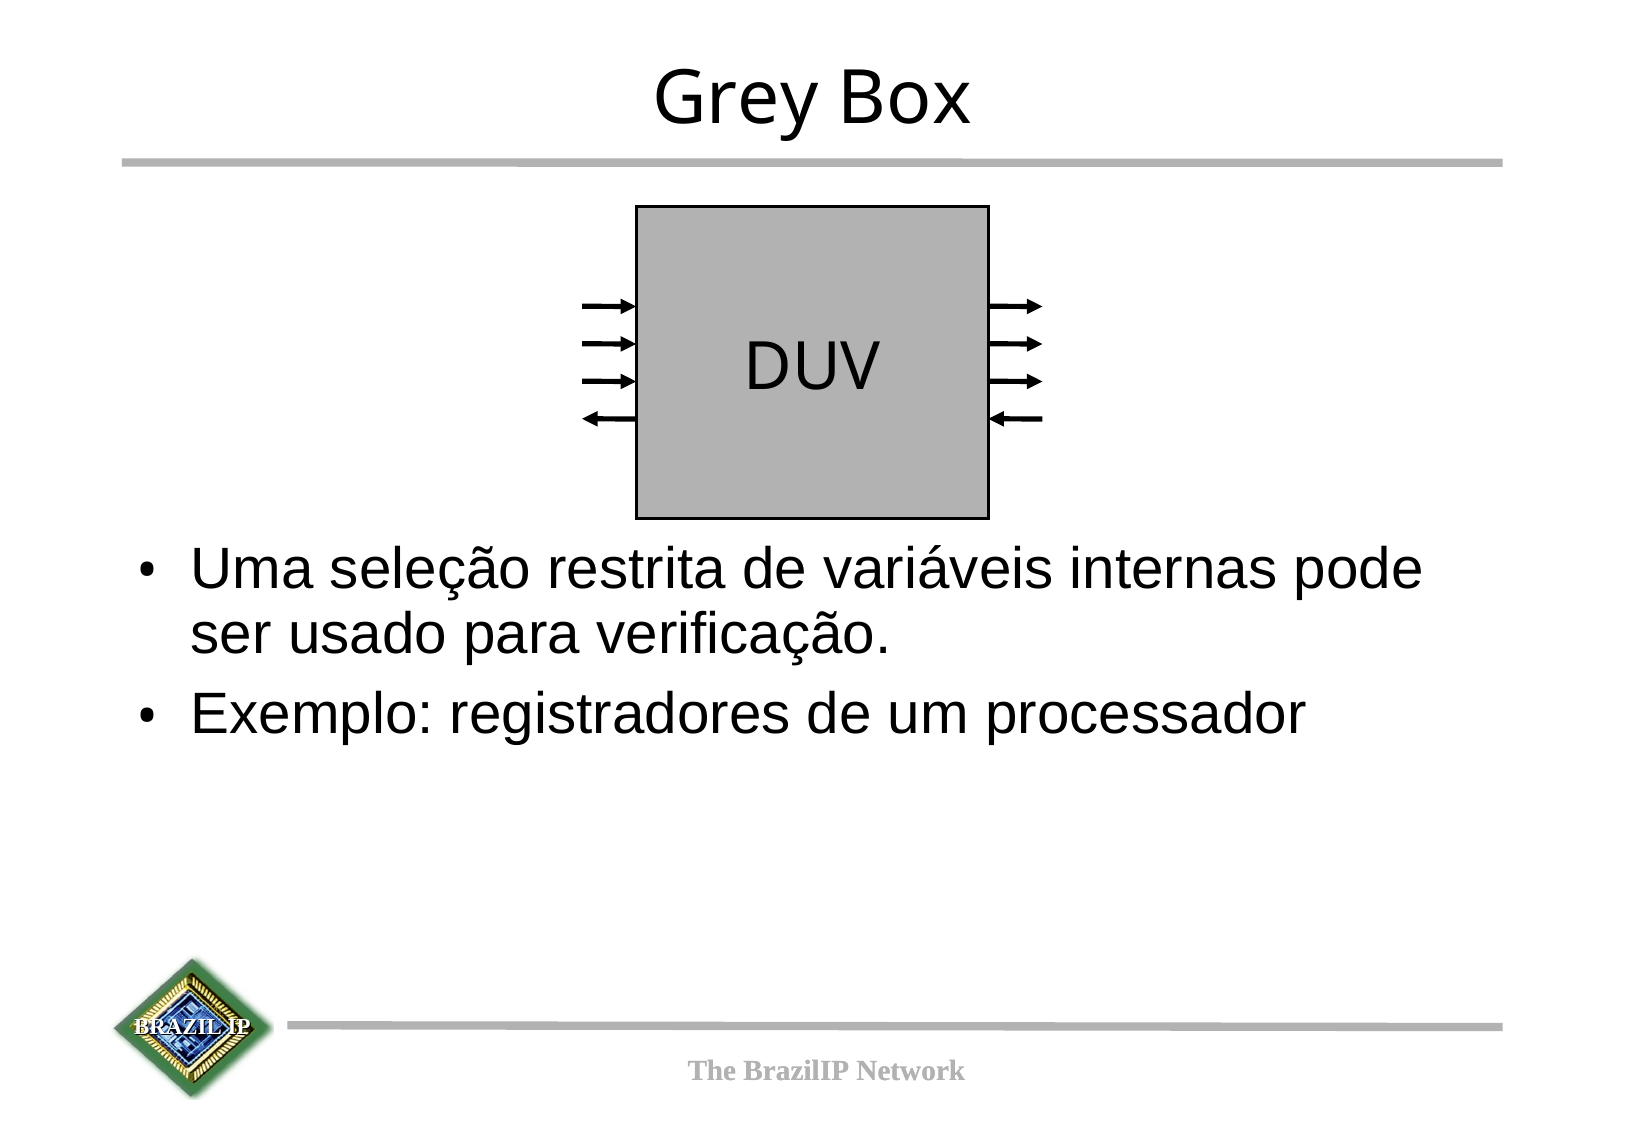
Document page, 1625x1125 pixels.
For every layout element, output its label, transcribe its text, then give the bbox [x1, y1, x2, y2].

list Uma seleção restrita de variáveis internas pode ser usado para verificação. Exemplo: registradores de um processador [121, 527, 1488, 943]
picture [108, 953, 274, 1100]
title Grey Box [121, 41, 1503, 147]
text_box DUV [636, 206, 989, 519]
